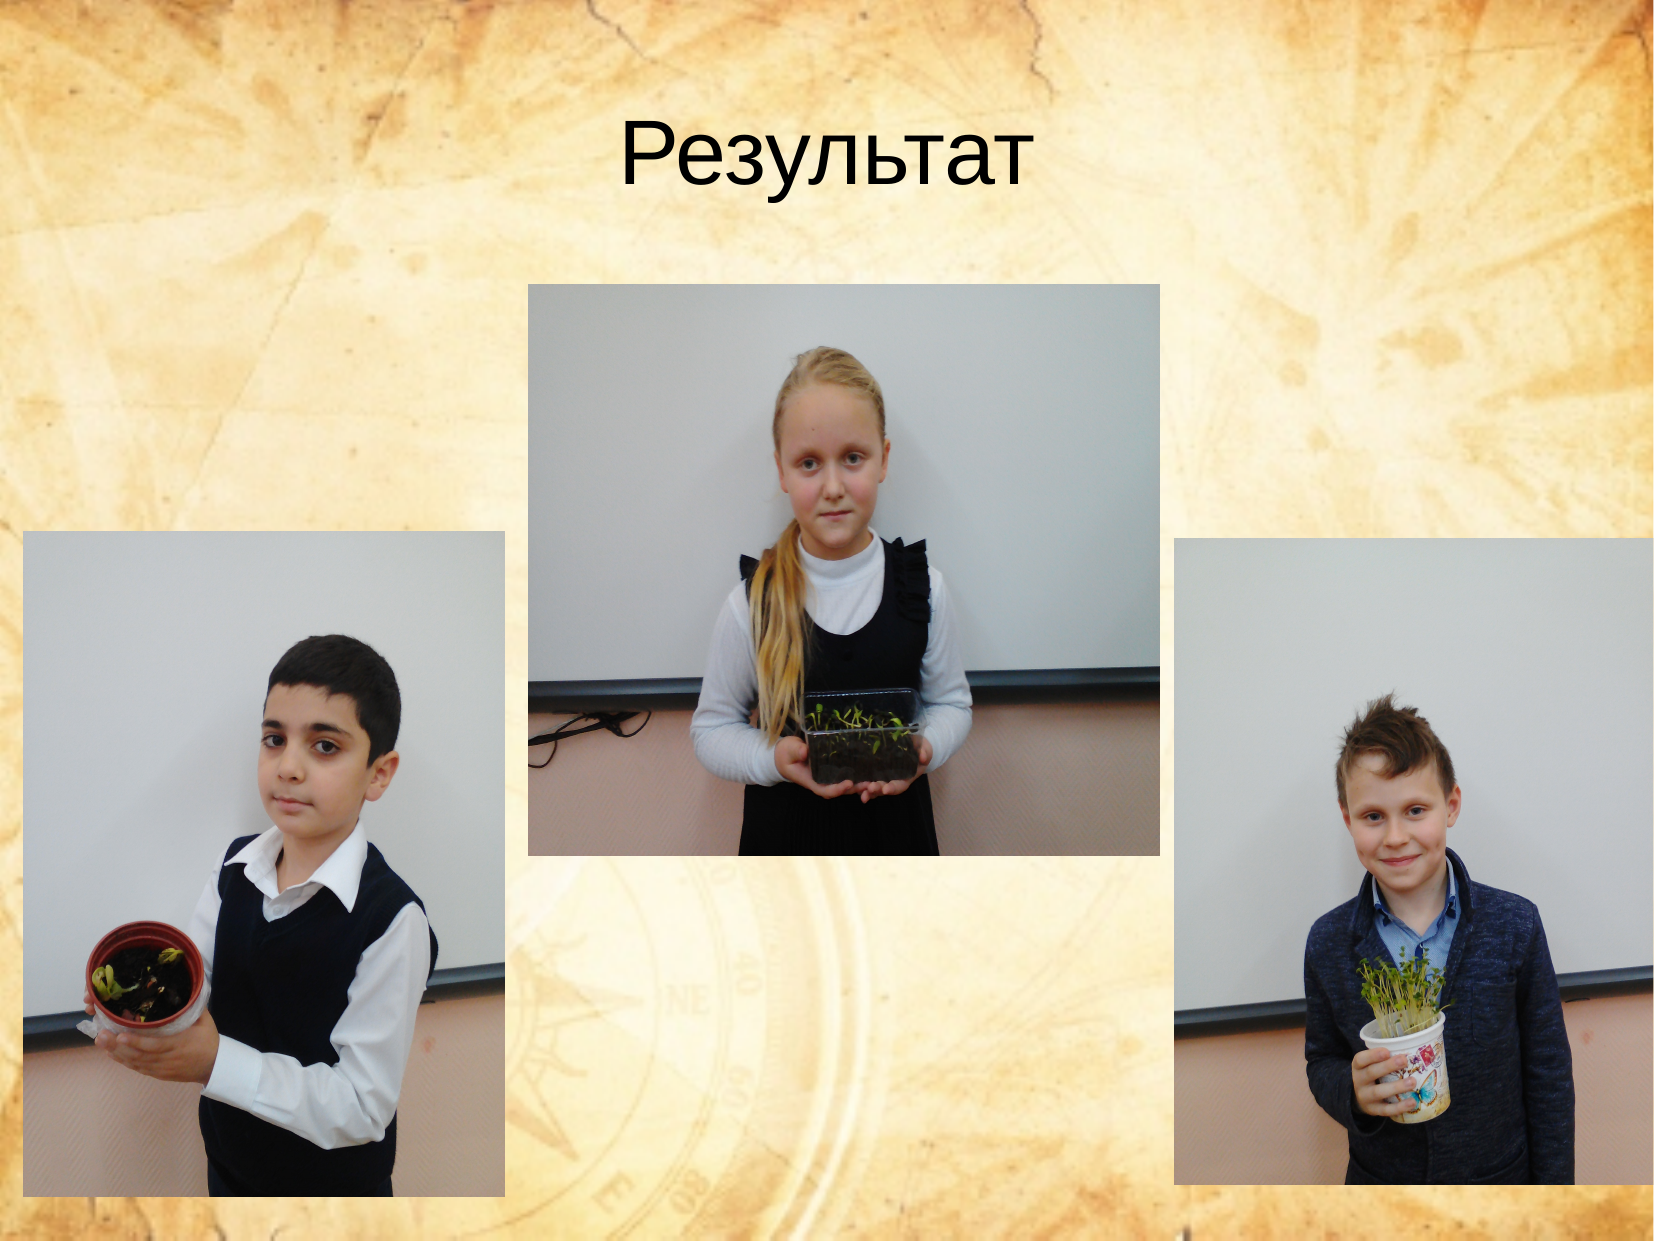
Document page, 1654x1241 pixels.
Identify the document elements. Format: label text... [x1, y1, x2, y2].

picture [0, 0, 1654, 1241]
title Результат [82, 49, 1571, 257]
